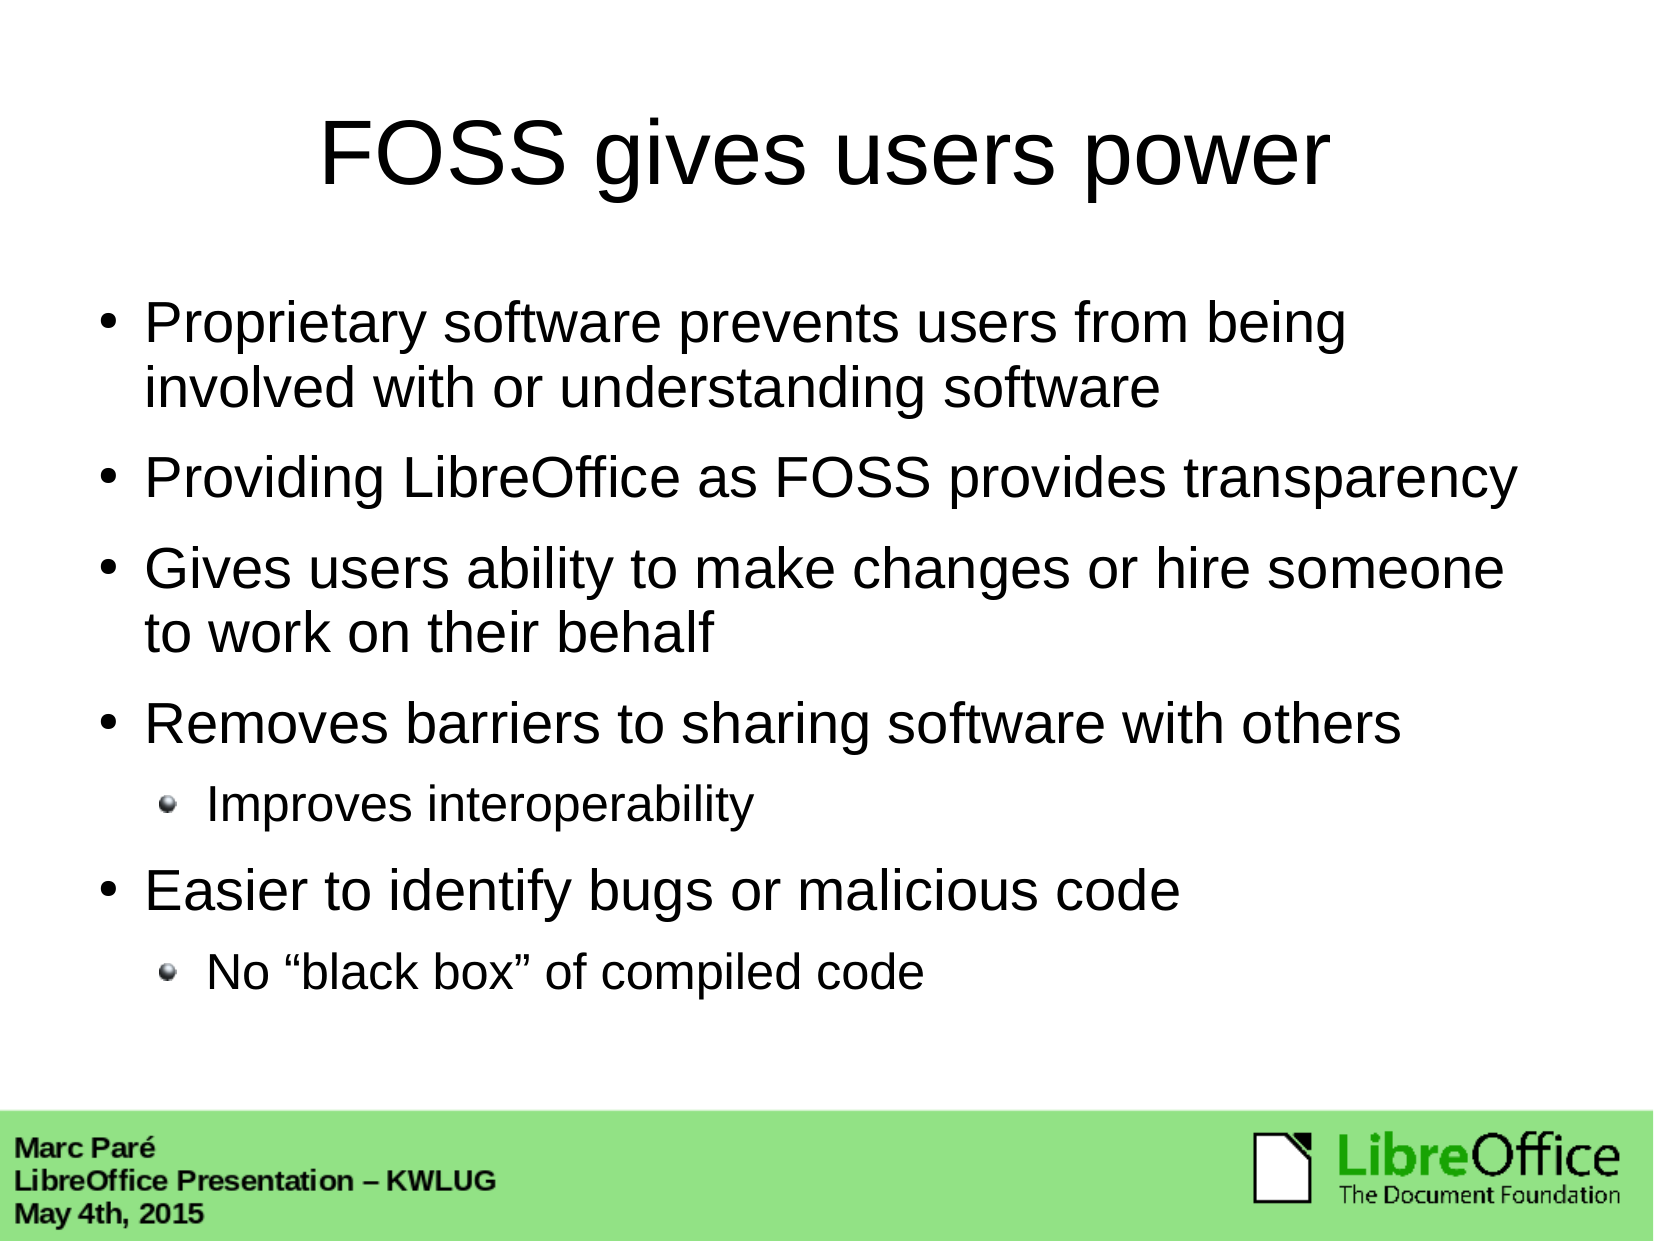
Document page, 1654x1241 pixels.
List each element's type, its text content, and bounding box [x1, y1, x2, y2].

list Proprietary software prevents users from being involved with or understanding software Providing LibreOffice as FOSS provides transparency Gives users ability to make changes or hire someone to work on their behalf Removes barriers to sharing software with others Improves interoperability Easier to identify bugs or malicious code No “black box” of compiled code [82, 290, 1571, 1010]
title FOSS gives users power [82, 49, 1571, 257]
picture [0, 0, 1654, 1241]
